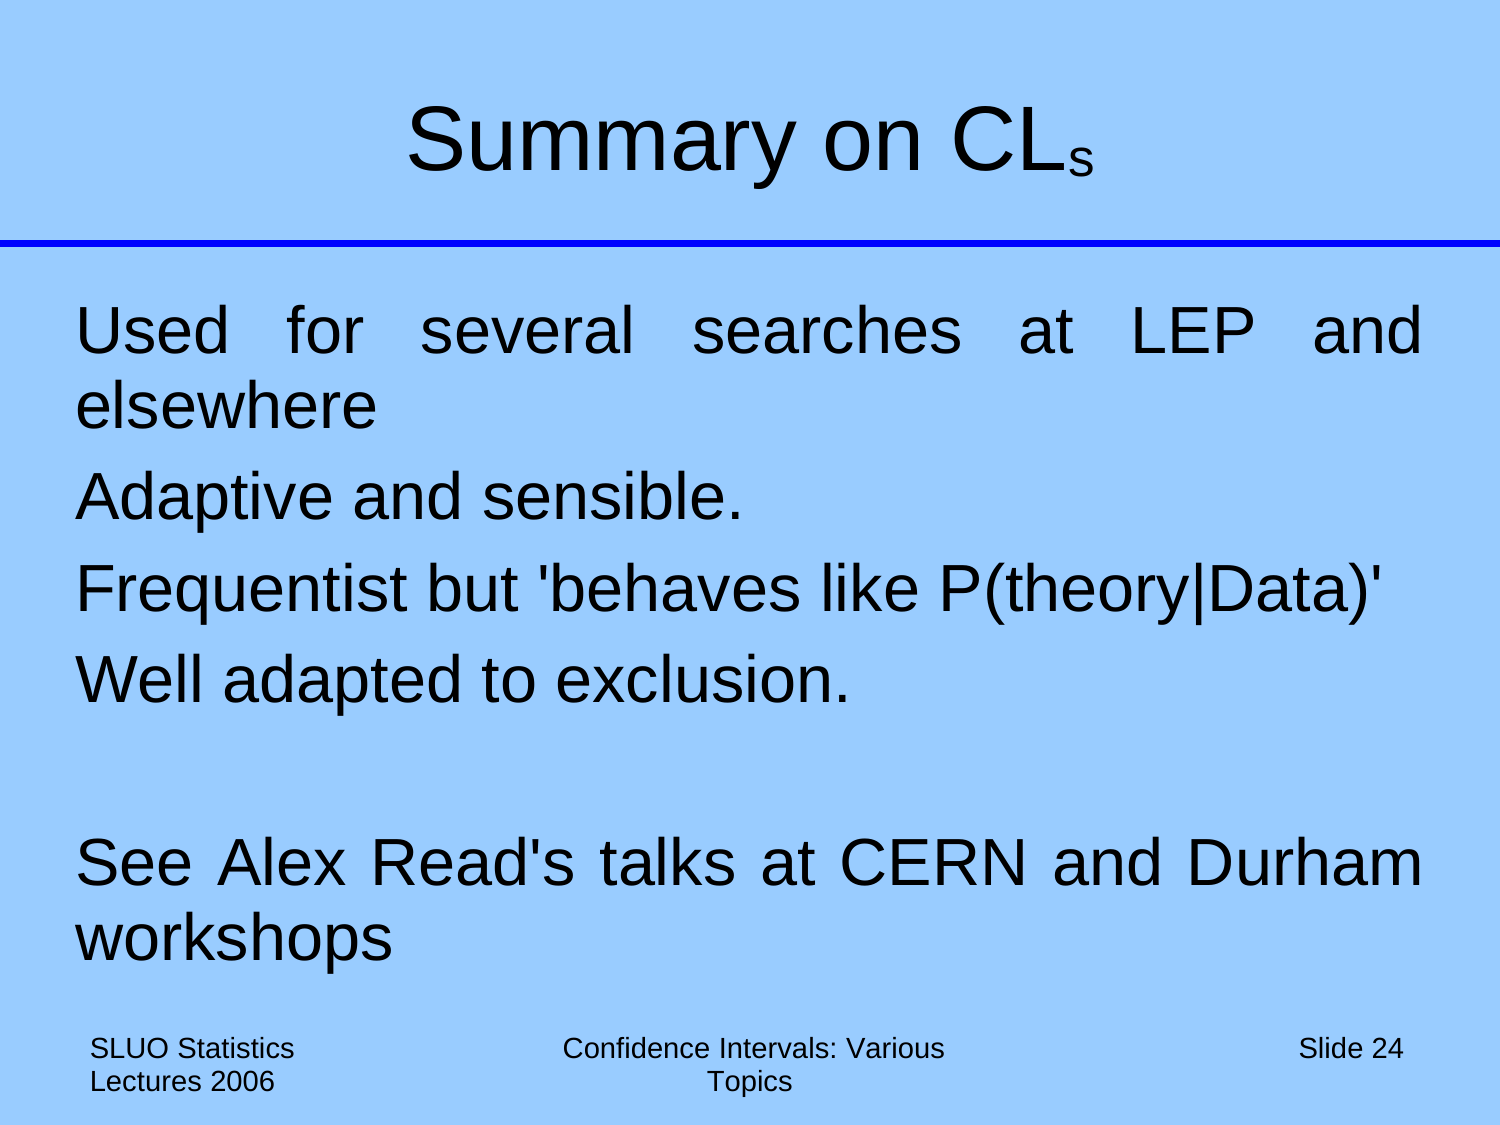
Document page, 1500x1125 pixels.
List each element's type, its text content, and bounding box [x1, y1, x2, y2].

subtitle Used for several searches at LEP and elsewhere Adaptive and sensible. Frequentist but 'behaves like P(theory|Data)' Well adapted to exclusion. See Alex Read's talks at CERN and Durham workshops [75, 262, 1426, 1006]
title Summary on CLs [75, 45, 1426, 233]
